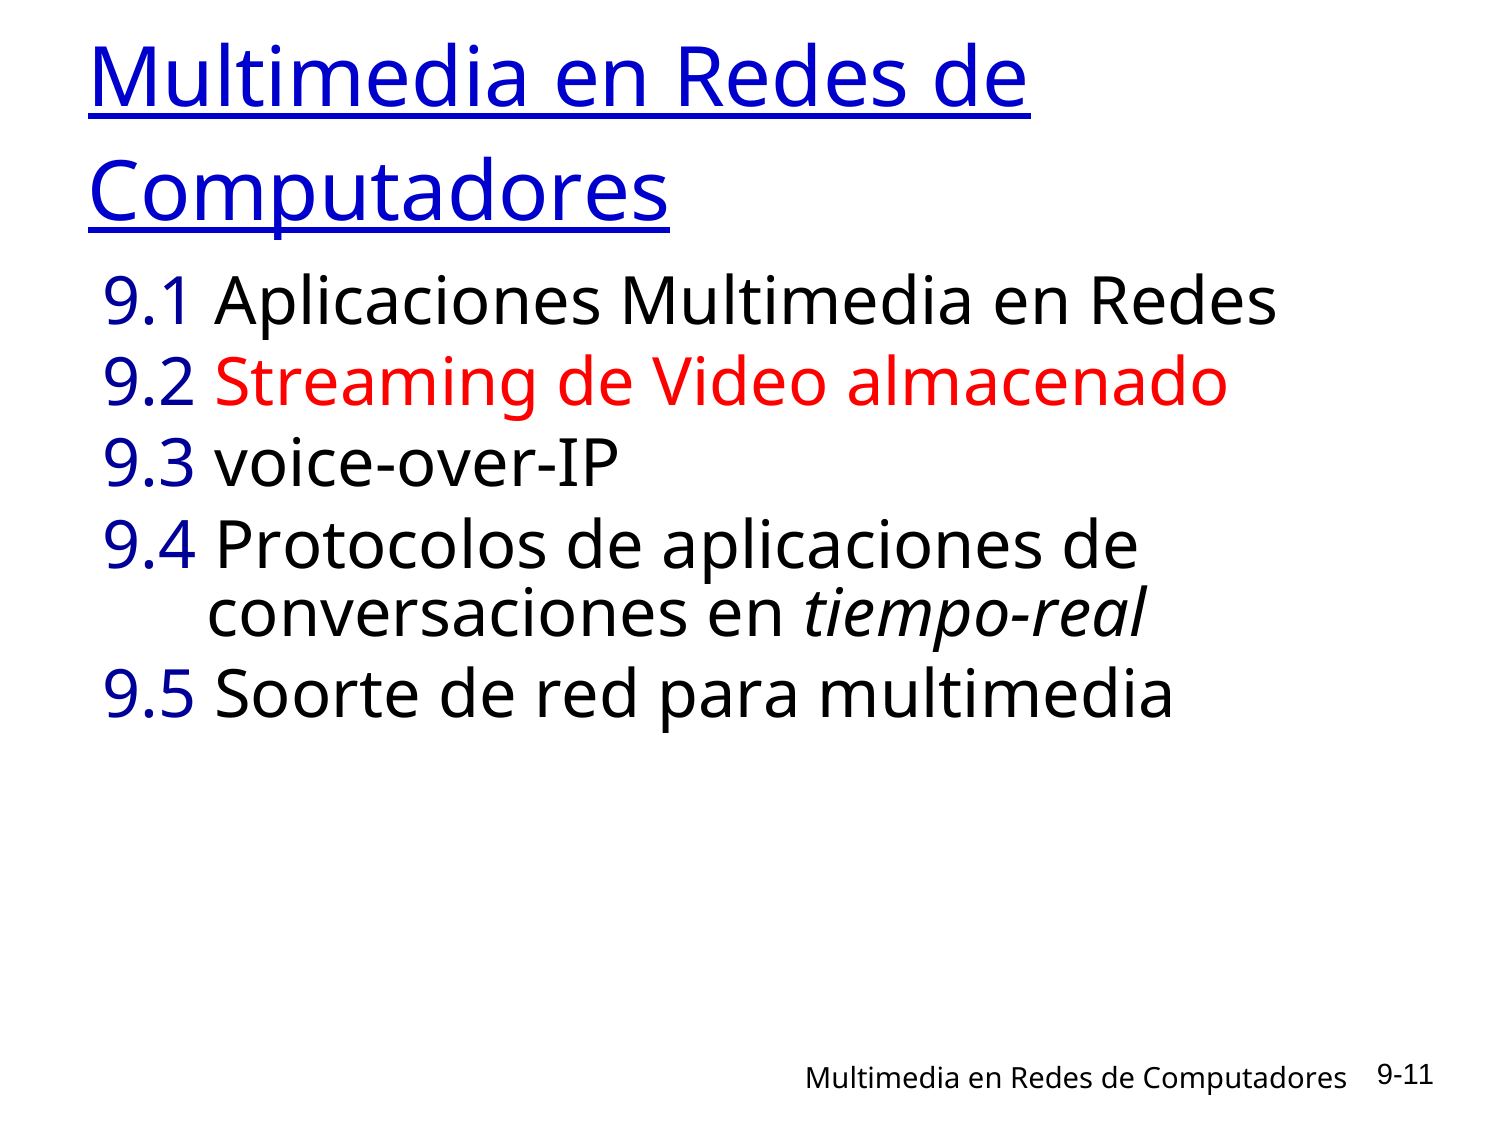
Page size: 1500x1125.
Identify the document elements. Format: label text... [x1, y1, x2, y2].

list 9.1 Aplicaciones Multimedia en Redes 9.2 Streaming de Video almacenado 9.3 voice-over-IP 9.4 Protocolos de aplicaciones de conversaciones en tiempo-real 9.5 Soorte de red para multimedia [87, 262, 1361, 1025]
title Multimedia en Redes de Computadores [87, 37, 1363, 226]
